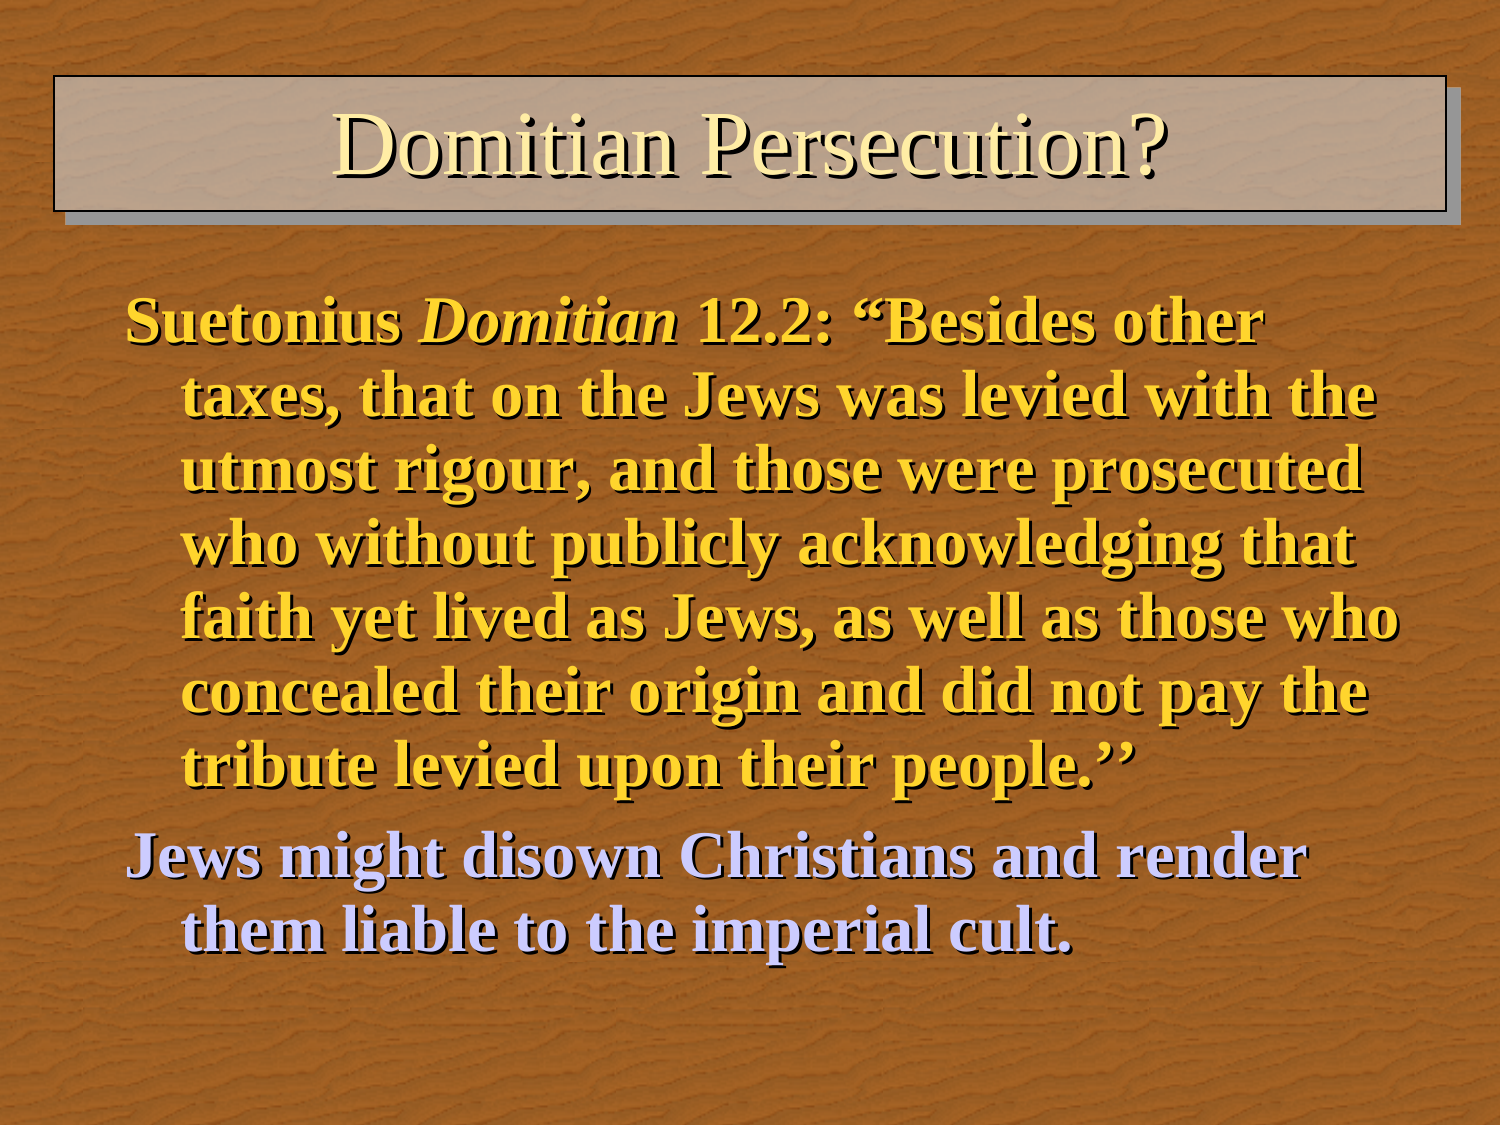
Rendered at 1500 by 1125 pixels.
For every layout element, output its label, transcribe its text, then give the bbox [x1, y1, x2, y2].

picture [0, 0, 1500, 1125]
title Domitian Persecution? [65, 85, 1435, 203]
list Suetonius Domitian 12.2: “Besides other taxes, that on the Jews was levied with the utmost rigour, and those were prosecuted who without publicly acknowledging that faith yet lived as Jews, as well as those who concealed their origin and did not pay the tribute levied upon their people.’’ Jews might disown Christians and render them liable to the imperial cult. [109, 275, 1422, 1026]
